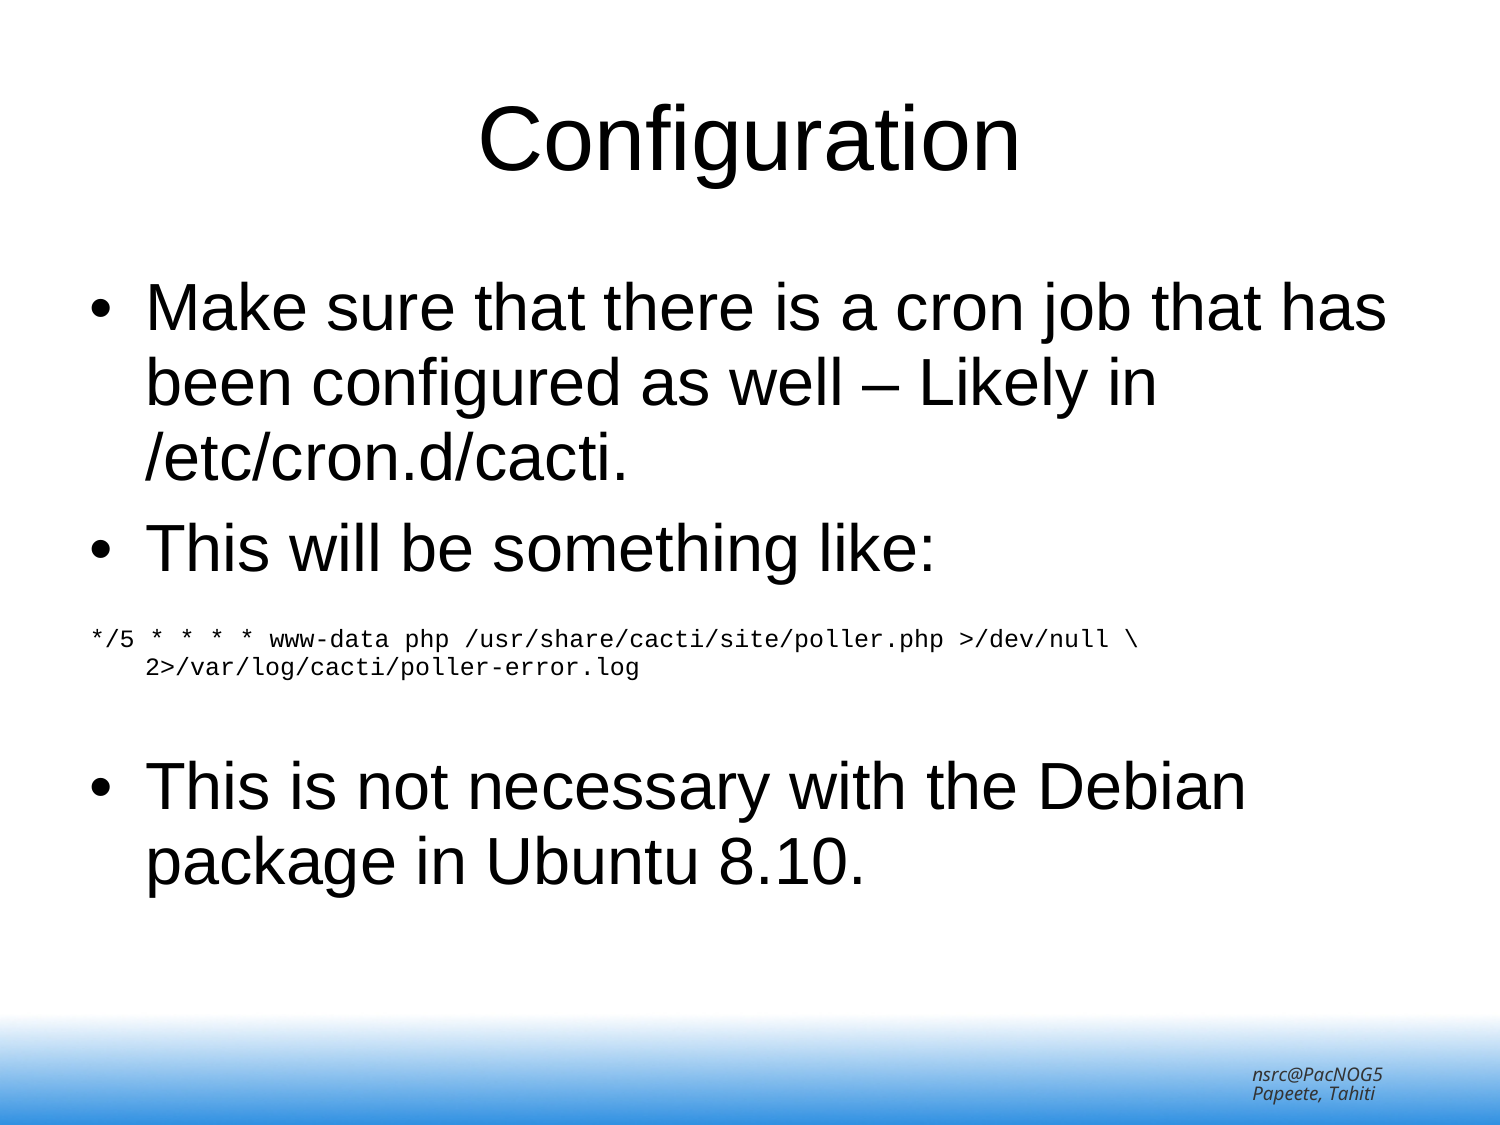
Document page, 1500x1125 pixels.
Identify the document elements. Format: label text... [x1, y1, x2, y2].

picture [0, 1012, 1500, 1125]
title Configuration [75, 45, 1426, 233]
list Make sure that there is a cron job that has been configured as well – Likely in /etc/cron.d/cacti. This will be something like: */5 * * * * www-data php /usr/share/cacti/site/poller.php >/dev/null \ 2>/var/log/cacti/poller-error.log This is not necessary with the Debian package in Ubuntu 8.10. [75, 262, 1463, 1006]
